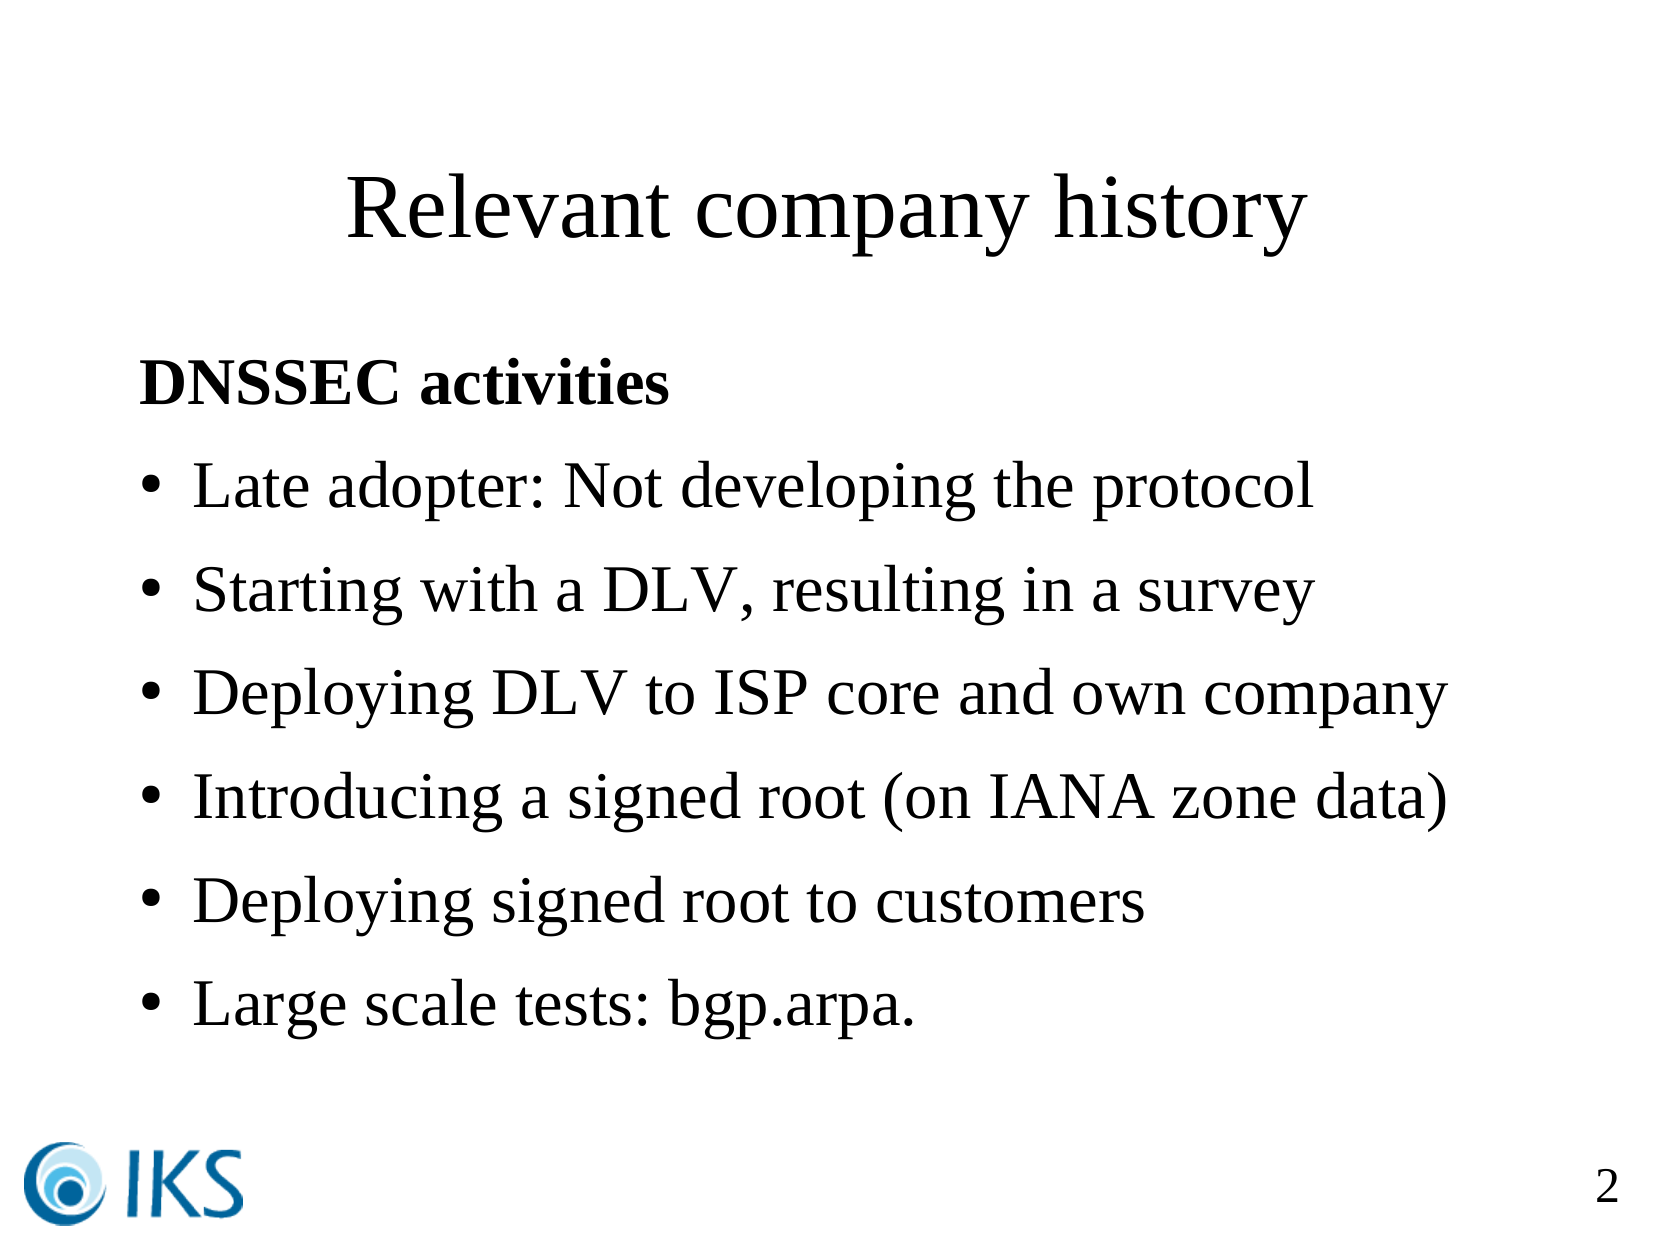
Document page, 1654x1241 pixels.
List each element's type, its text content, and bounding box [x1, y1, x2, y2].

picture [24, 1142, 243, 1226]
title Relevant company history [121, 102, 1534, 311]
list DNSSEC activities Late adopter: Not developing the protocol Starting with a DLV, resulting in a survey Deploying DLV to ISP core and own company Introducing a signed root (on IANA zone data) Deploying signed root to customers Large scale tests: bgp.arpa. [121, 344, 1534, 1144]
